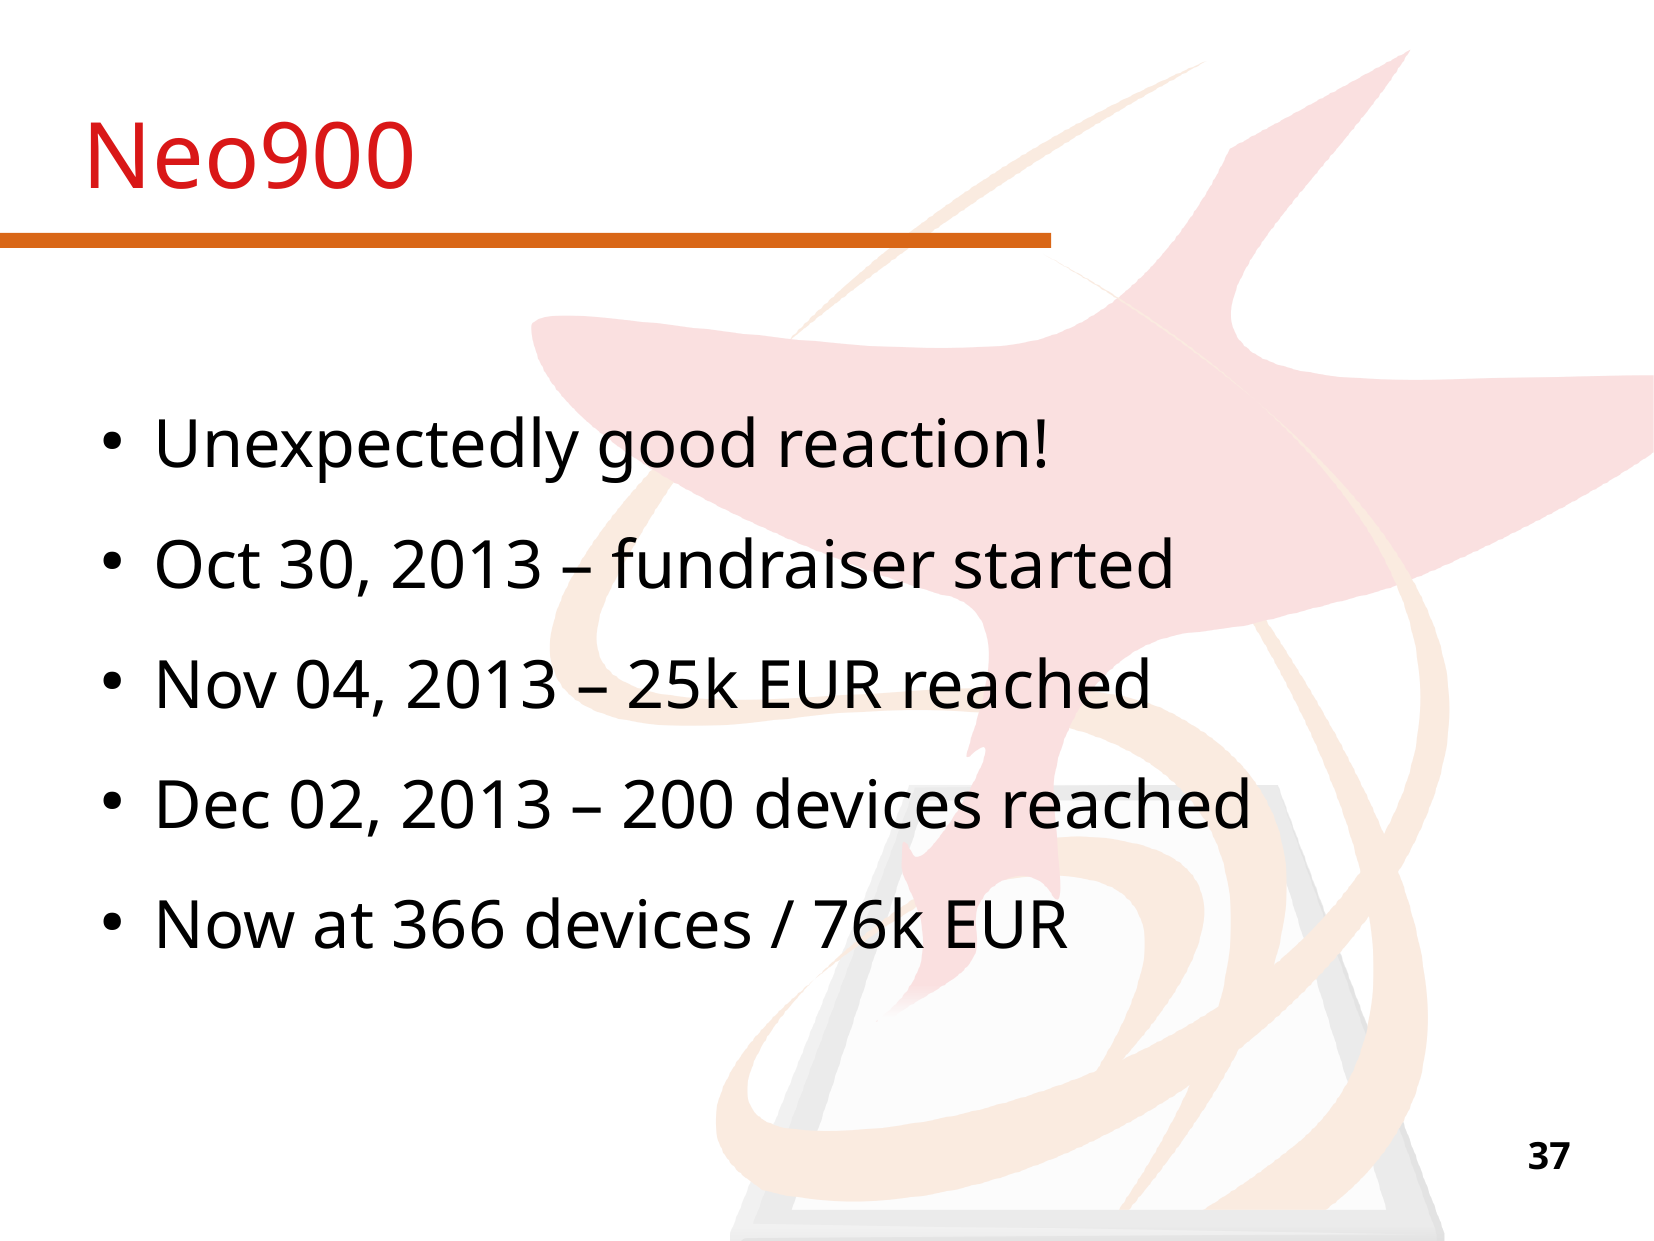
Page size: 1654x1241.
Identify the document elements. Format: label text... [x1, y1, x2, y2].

list Unexpectedly good reaction! Oct 30, 2013 – fundraiser started Nov 04, 2013 – 25k EUR reached Dec 02, 2013 – 200 devices reached Now at 366 devices / 76k EUR [82, 290, 1571, 1075]
picture [531, 49, 1654, 1241]
title Neo900 [82, 49, 1571, 257]
